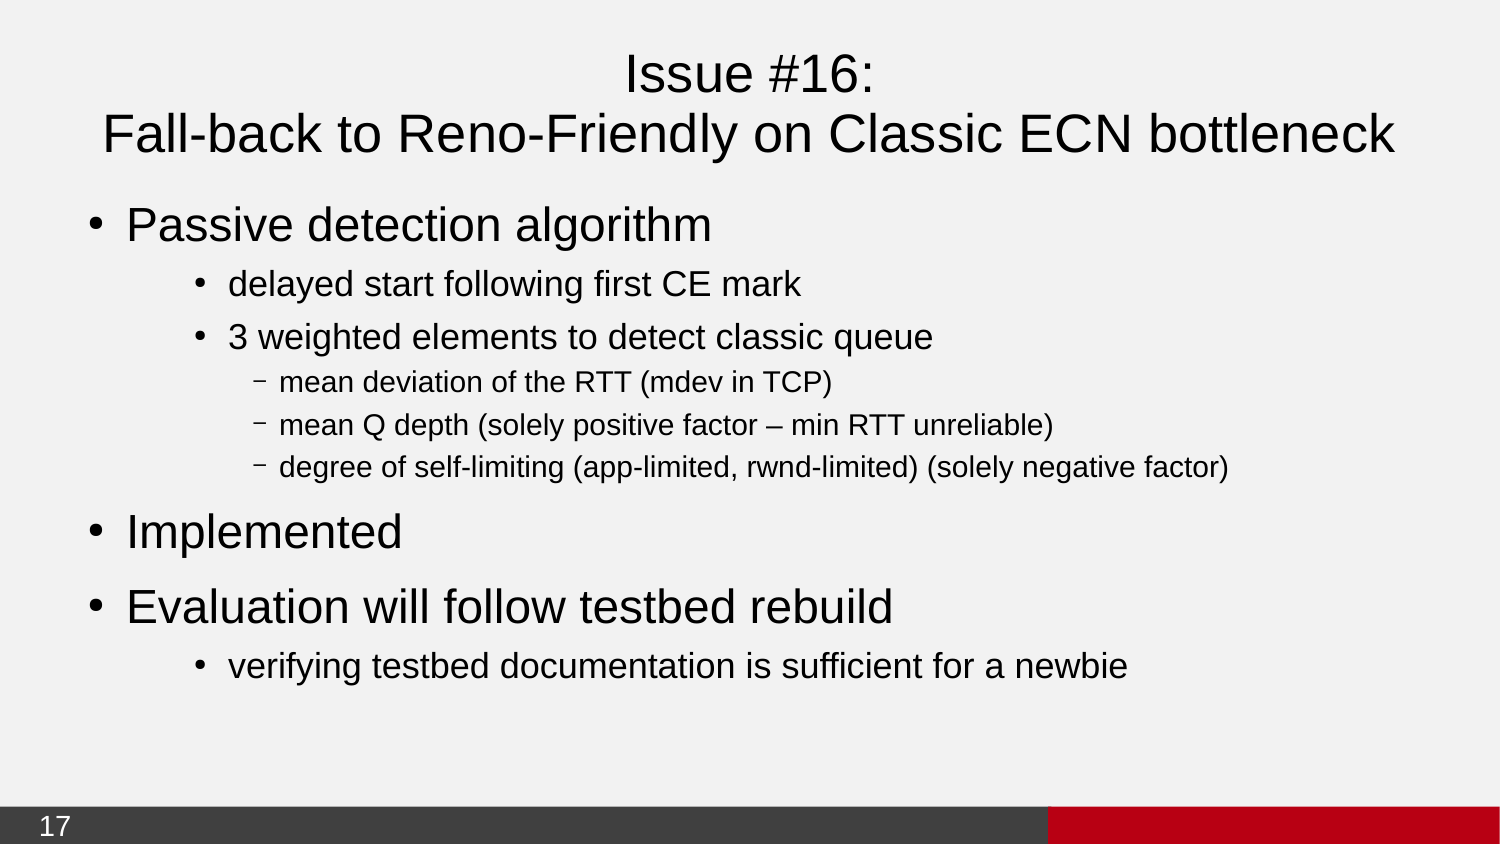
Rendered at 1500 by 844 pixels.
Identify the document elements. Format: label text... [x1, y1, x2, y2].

title Issue #16: Fall-back to Reno-Friendly on Classic ECN bottleneck [75, 33, 1425, 175]
list Passive detection algorithm delayed start following first CE mark 3 weighted elements to detect classic queue mean deviation of the RTT (mdev in TCP) mean Q depth (solely positive factor – min RTT unreliable) degree of self-limiting (app-limited, rwnd-limited) (solely negative factor) Implemented Evaluation will follow testbed rebuild verifying testbed documentation is sufficient for a newbie [75, 197, 1425, 687]
